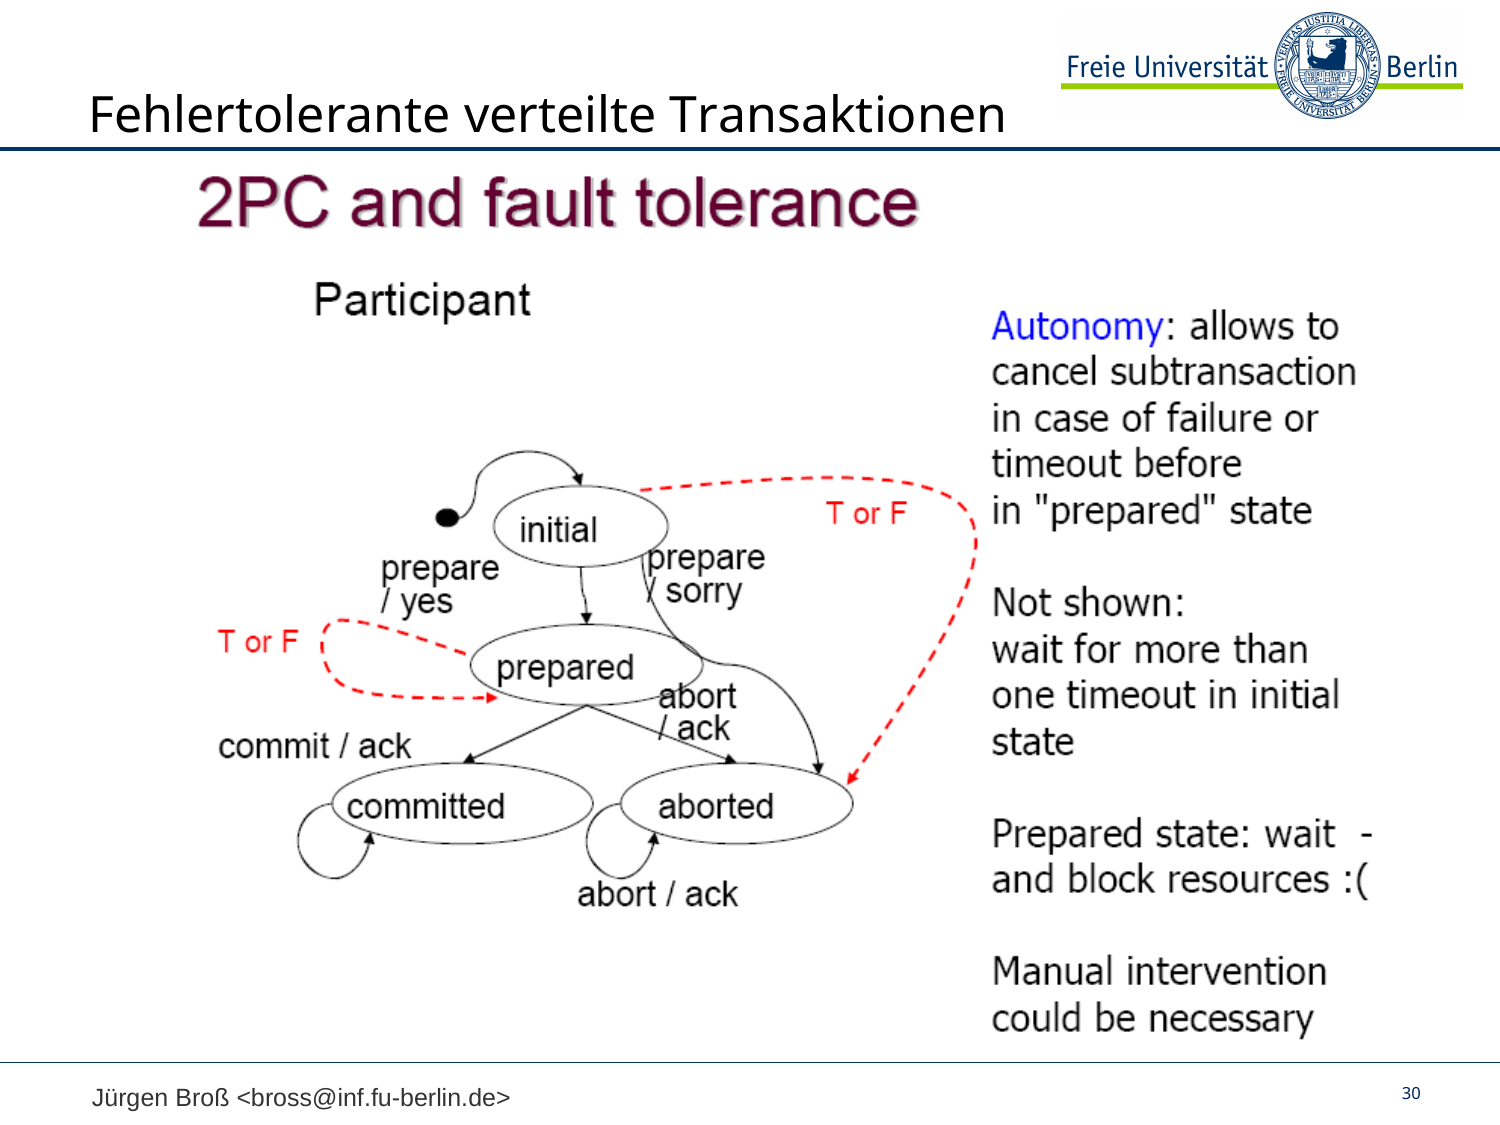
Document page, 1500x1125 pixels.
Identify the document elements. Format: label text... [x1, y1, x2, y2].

picture [1061, 12, 1463, 119]
title Fehlertolerante verteilte Transaktionen [88, 87, 1275, 143]
picture [171, 160, 1377, 1048]
